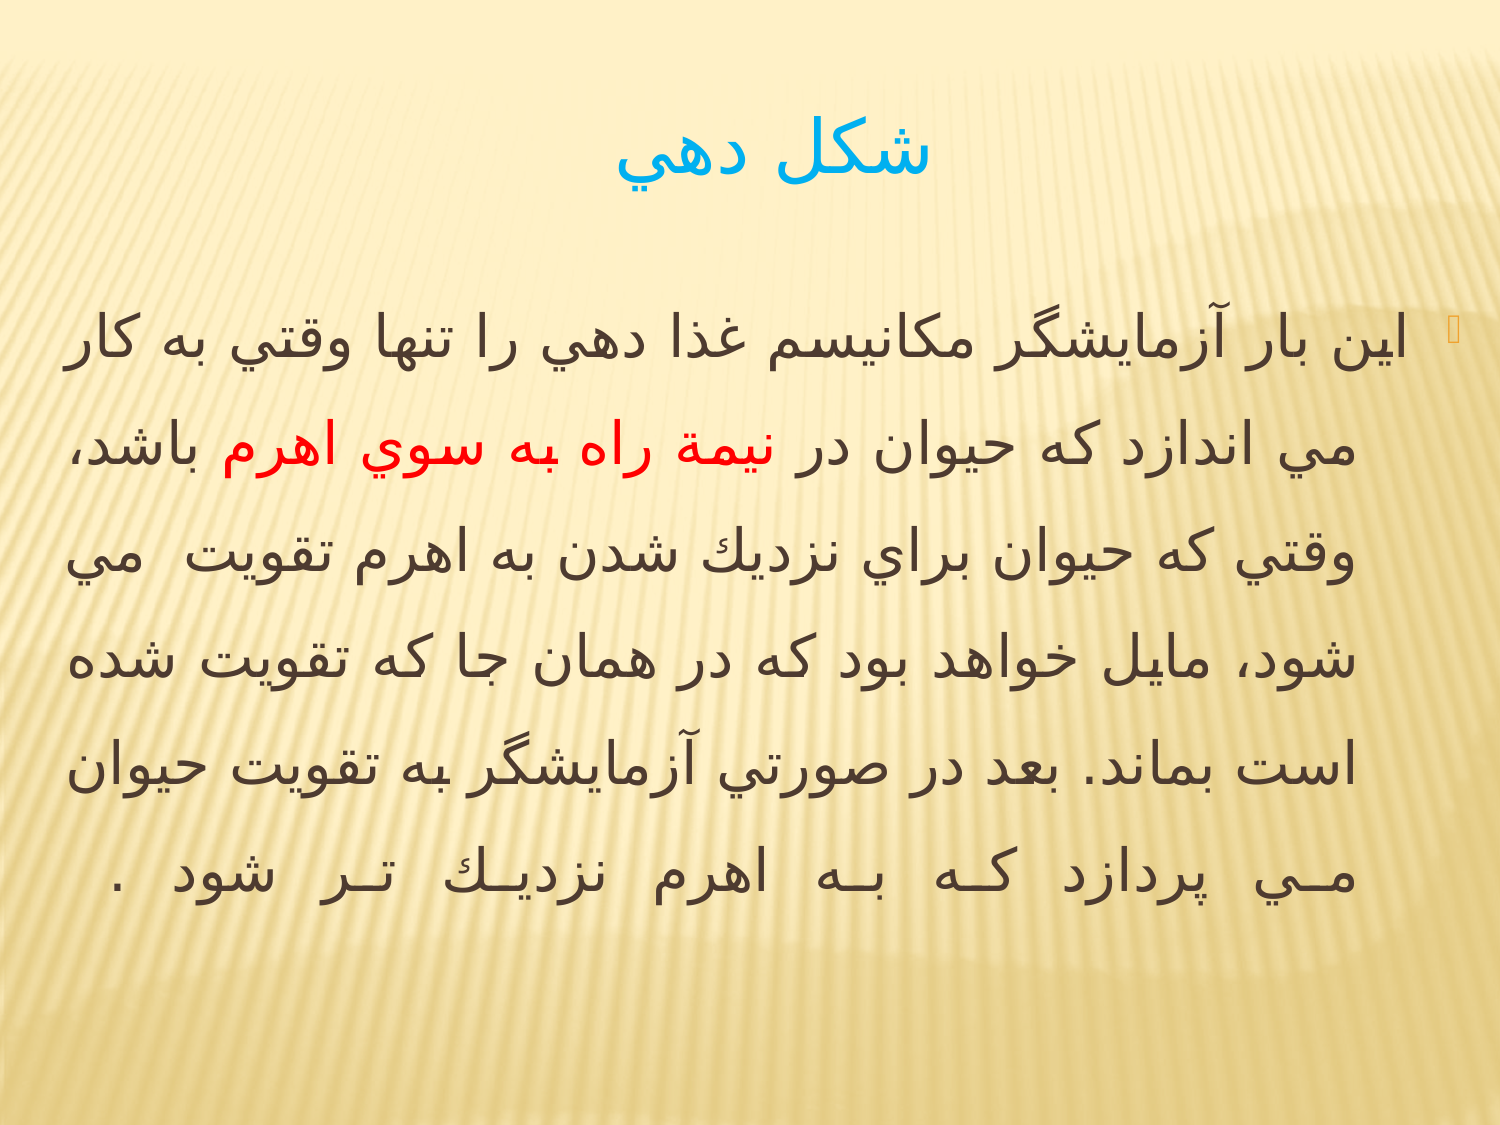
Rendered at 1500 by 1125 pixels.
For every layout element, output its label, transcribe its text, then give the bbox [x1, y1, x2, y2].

title شكل دهي [50, 75, 1476, 213]
list اين بار آزمايشگر مكانيسم غذا دهي را تنها وقتي به كار مي اندازد كه حيوان در نيمة راه به سوي اهرم باشد، وقتي كه حيوان براي نزديك شدن به اهرم تقويت مي شود، مايل خواهد بود كه در همان جا كه تقويت شده است بماند. بعد در صورتي آزمايشگر به تقويت حيوان مي پردازد كه به اهرم نزديك تر شود . [50, 254, 1476, 998]
